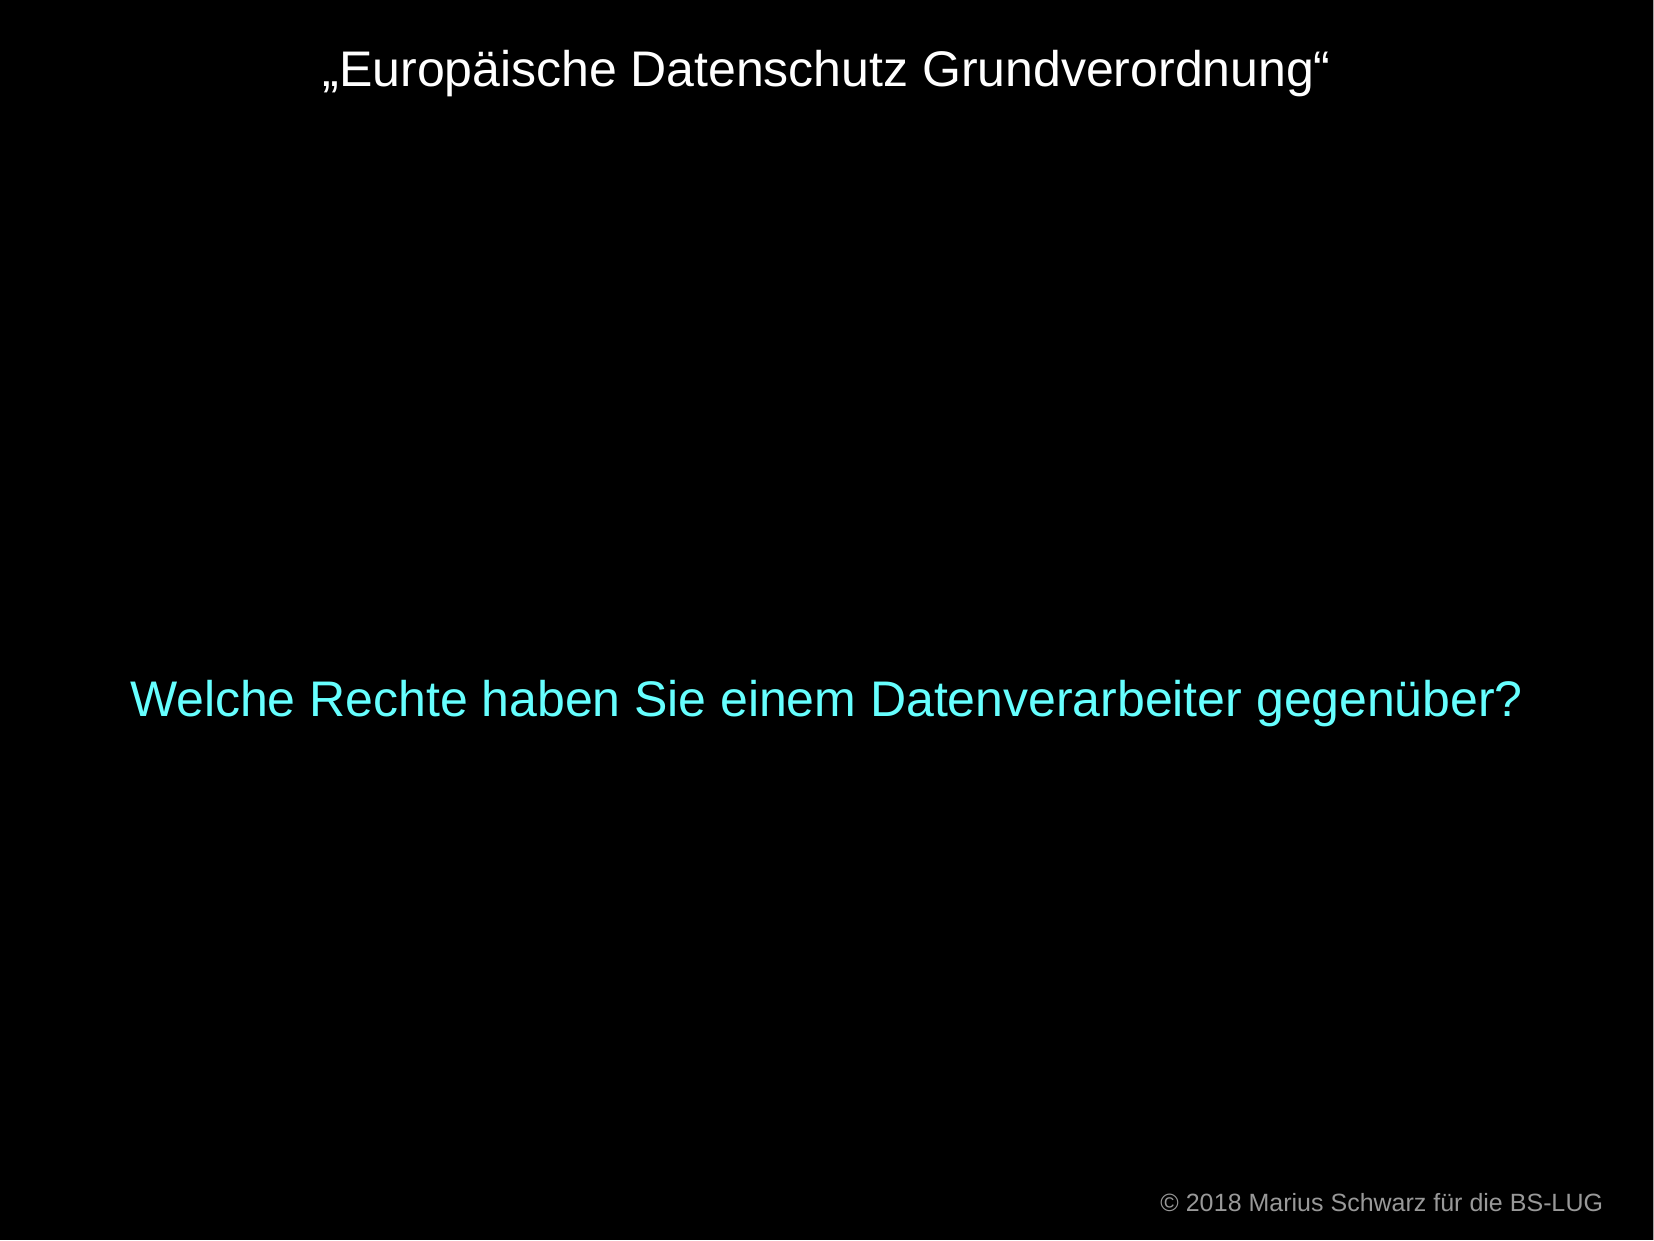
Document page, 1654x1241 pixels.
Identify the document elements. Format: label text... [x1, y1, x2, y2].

title „Europäische Datenschutz Grundverordnung“ [82, 41, 1571, 209]
text_box © 2018 Marius Schwarz für die BS-LUG [1145, 1181, 1630, 1224]
text_box Welche Rechte haben Sie einem Datenverarbeiter gegenüber? [82, 290, 1571, 1109]
